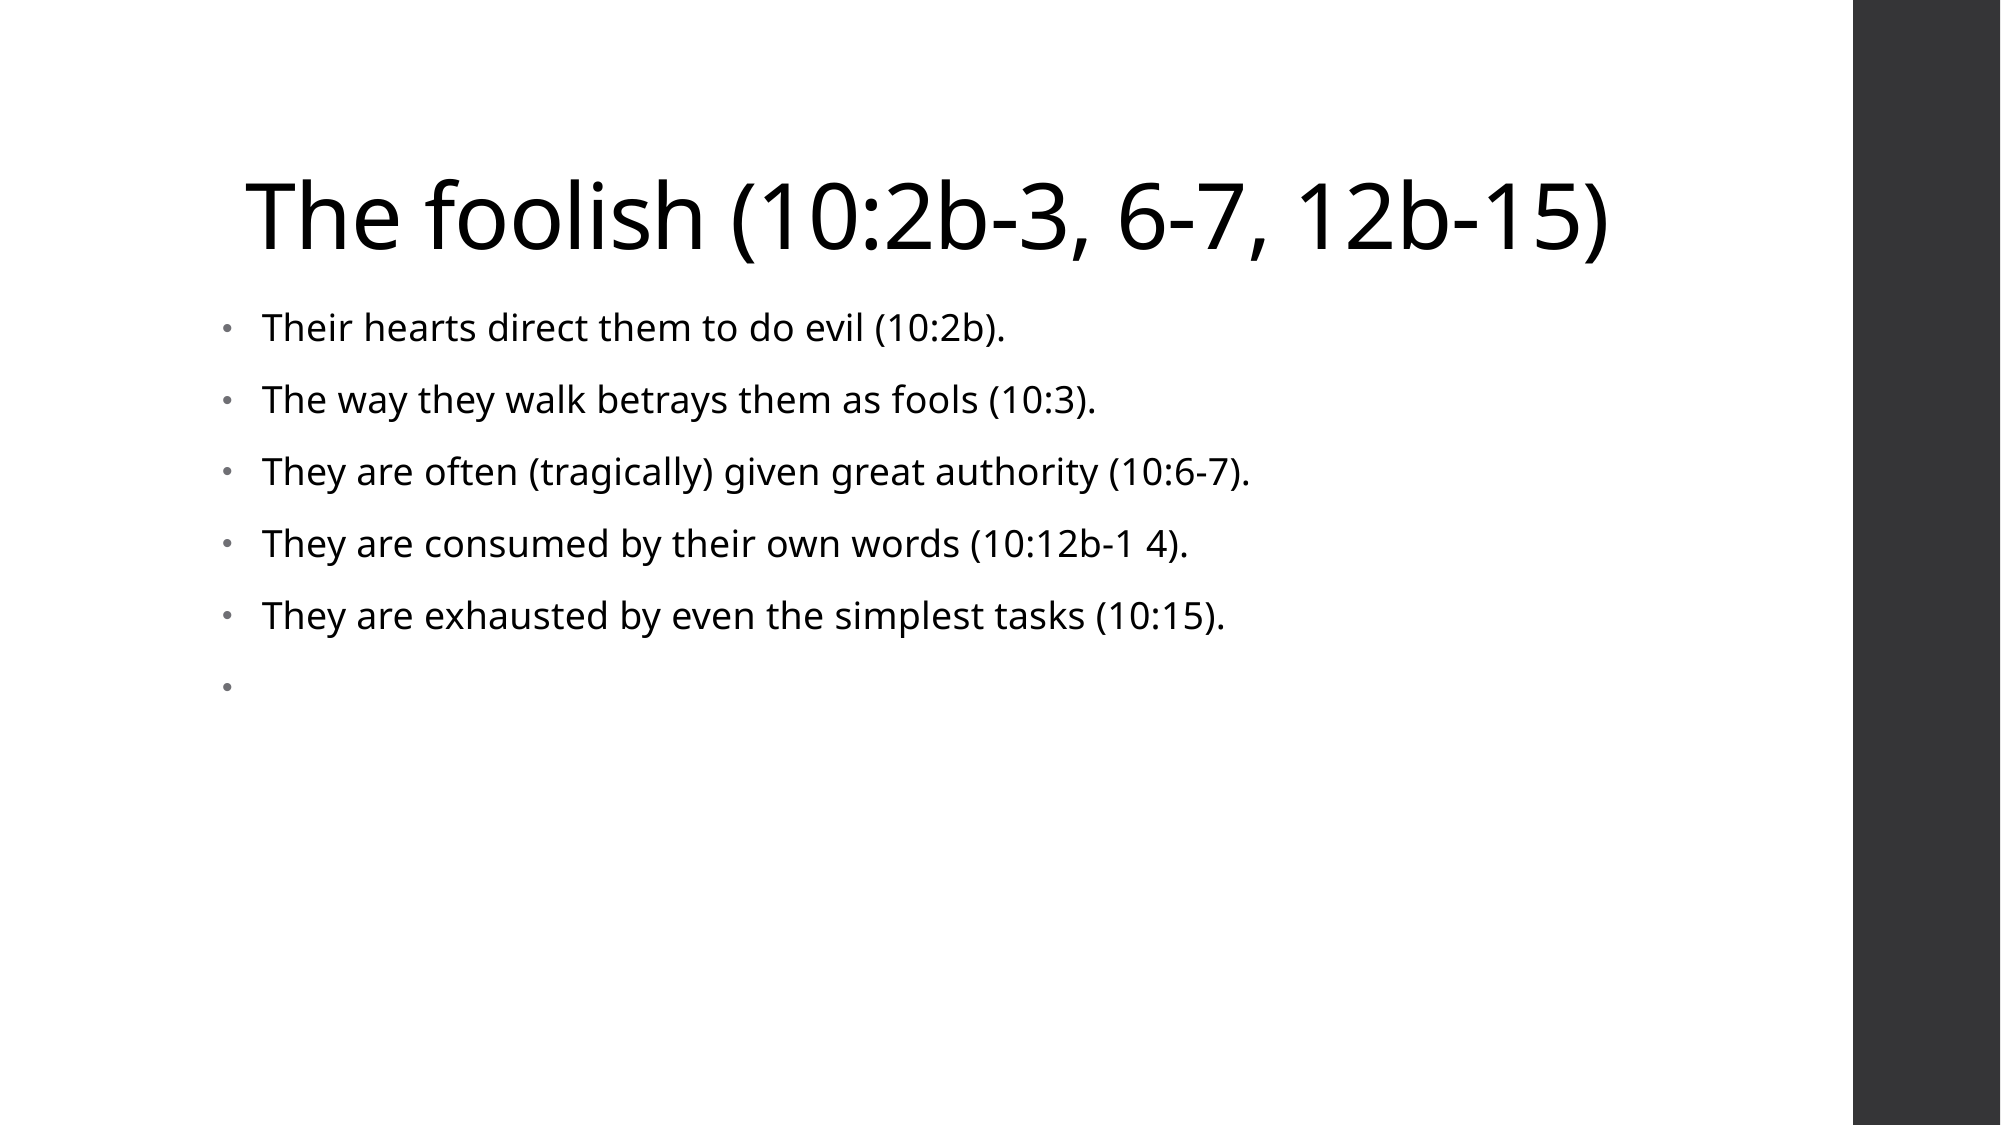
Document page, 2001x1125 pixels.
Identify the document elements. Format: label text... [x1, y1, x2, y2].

list Their hearts direct them to do evil (10:2b). The way they walk betrays them as fools (10:3). They are often (tragically) given great authority (10:6-7). They are consumed by their own words (10:12b-1 4). They are exhausted by even the simplest tasks (10:15). [206, 299, 1617, 1014]
title The foolish (10:2b-3, 6-7, 12b-15) [206, 60, 1797, 278]
